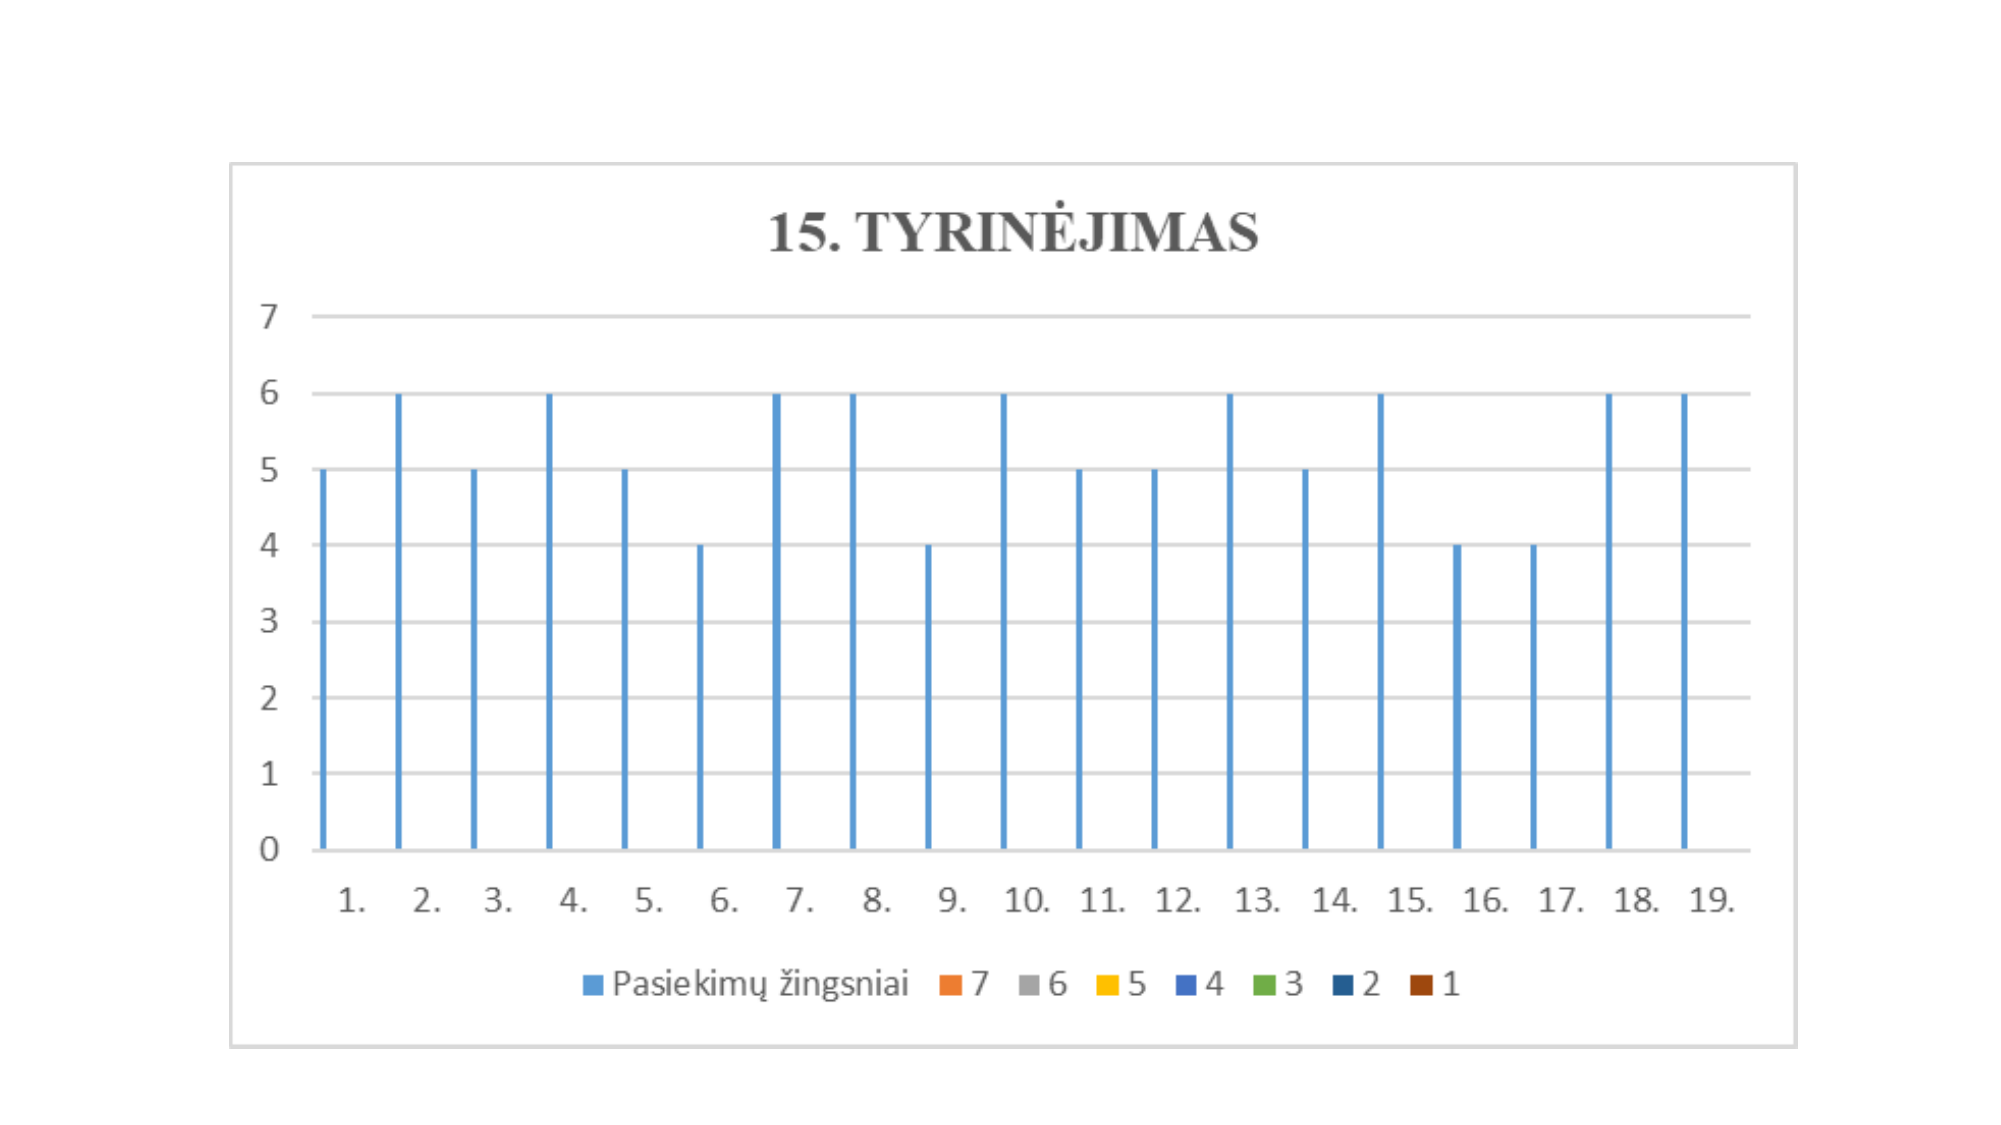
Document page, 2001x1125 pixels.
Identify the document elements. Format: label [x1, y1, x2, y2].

picture [229, 162, 1798, 1049]
